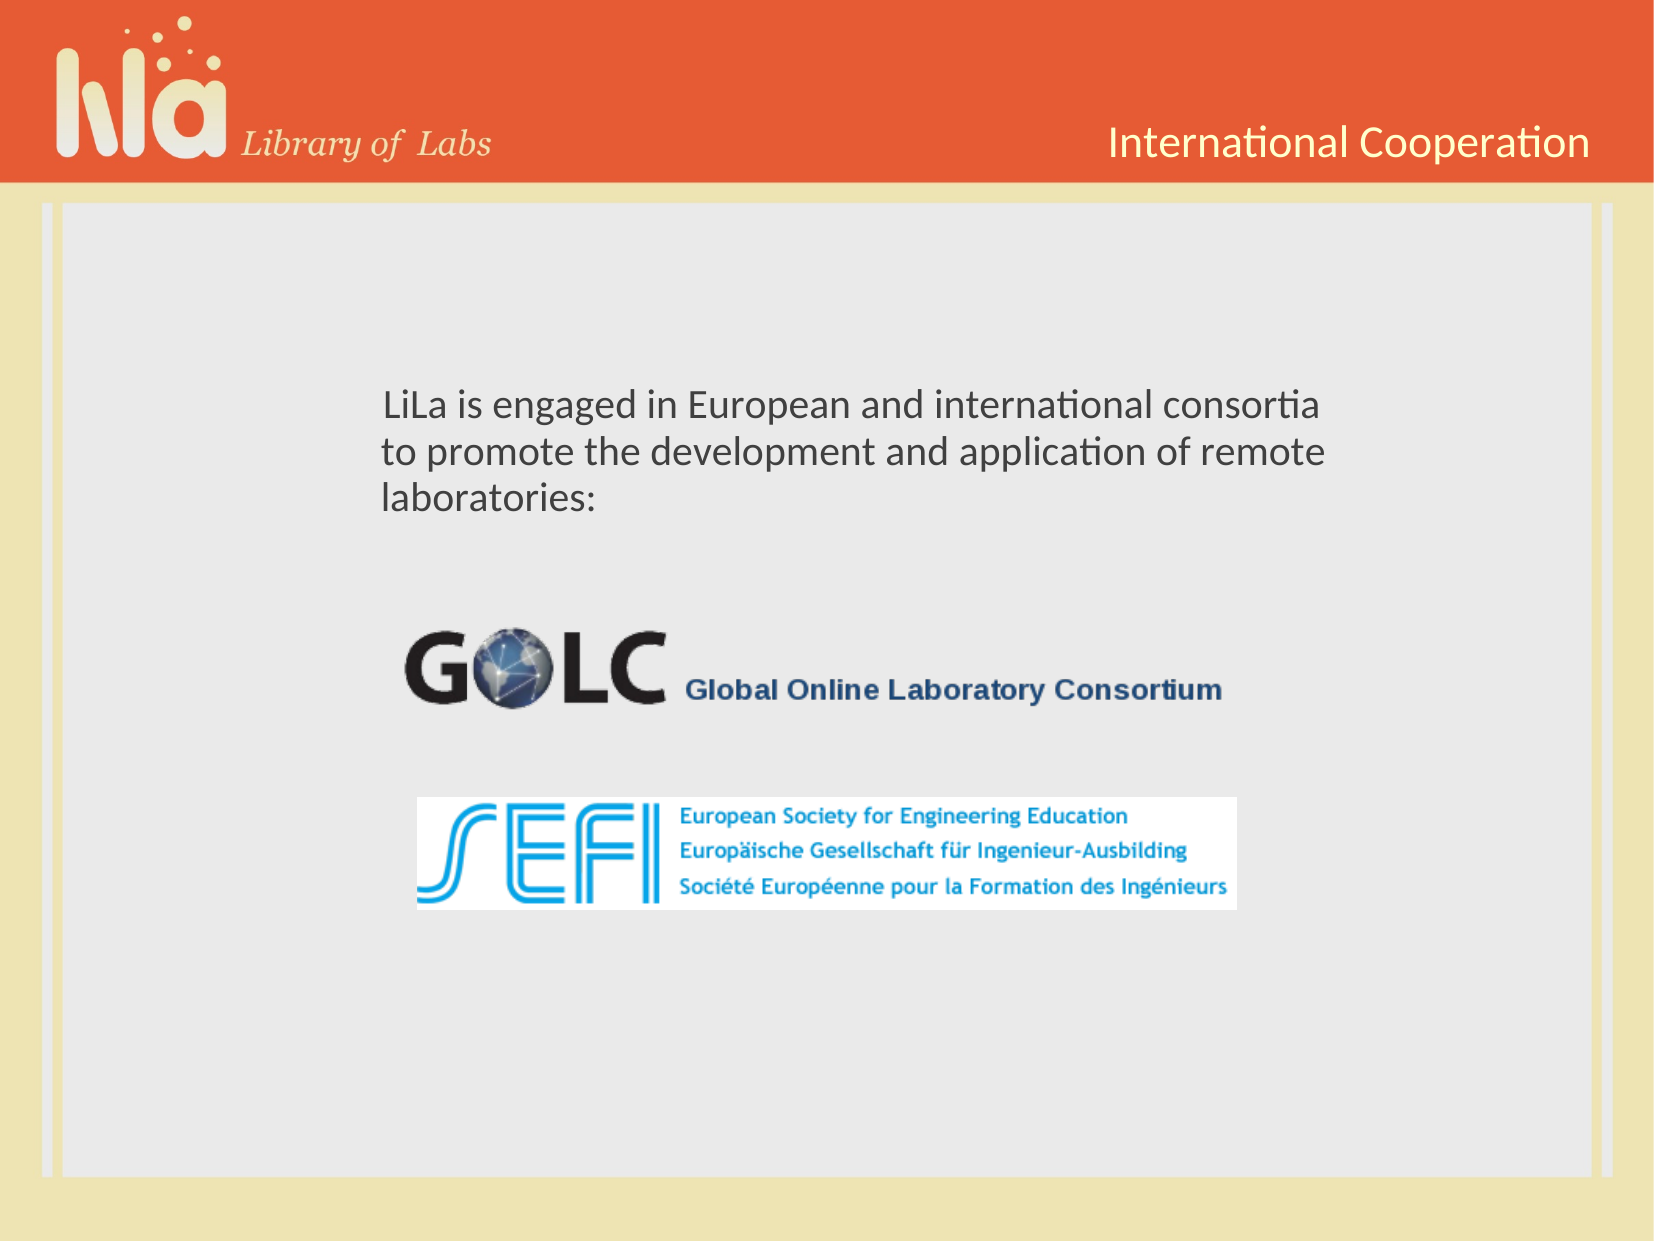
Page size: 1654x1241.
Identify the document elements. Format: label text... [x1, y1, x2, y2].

text_box LiLa is engaged in European and international consortia to promote the development and application of remote laboratories: [366, 373, 1347, 550]
picture [0, 0, 1654, 1241]
list International Cooperation [744, 112, 1592, 172]
